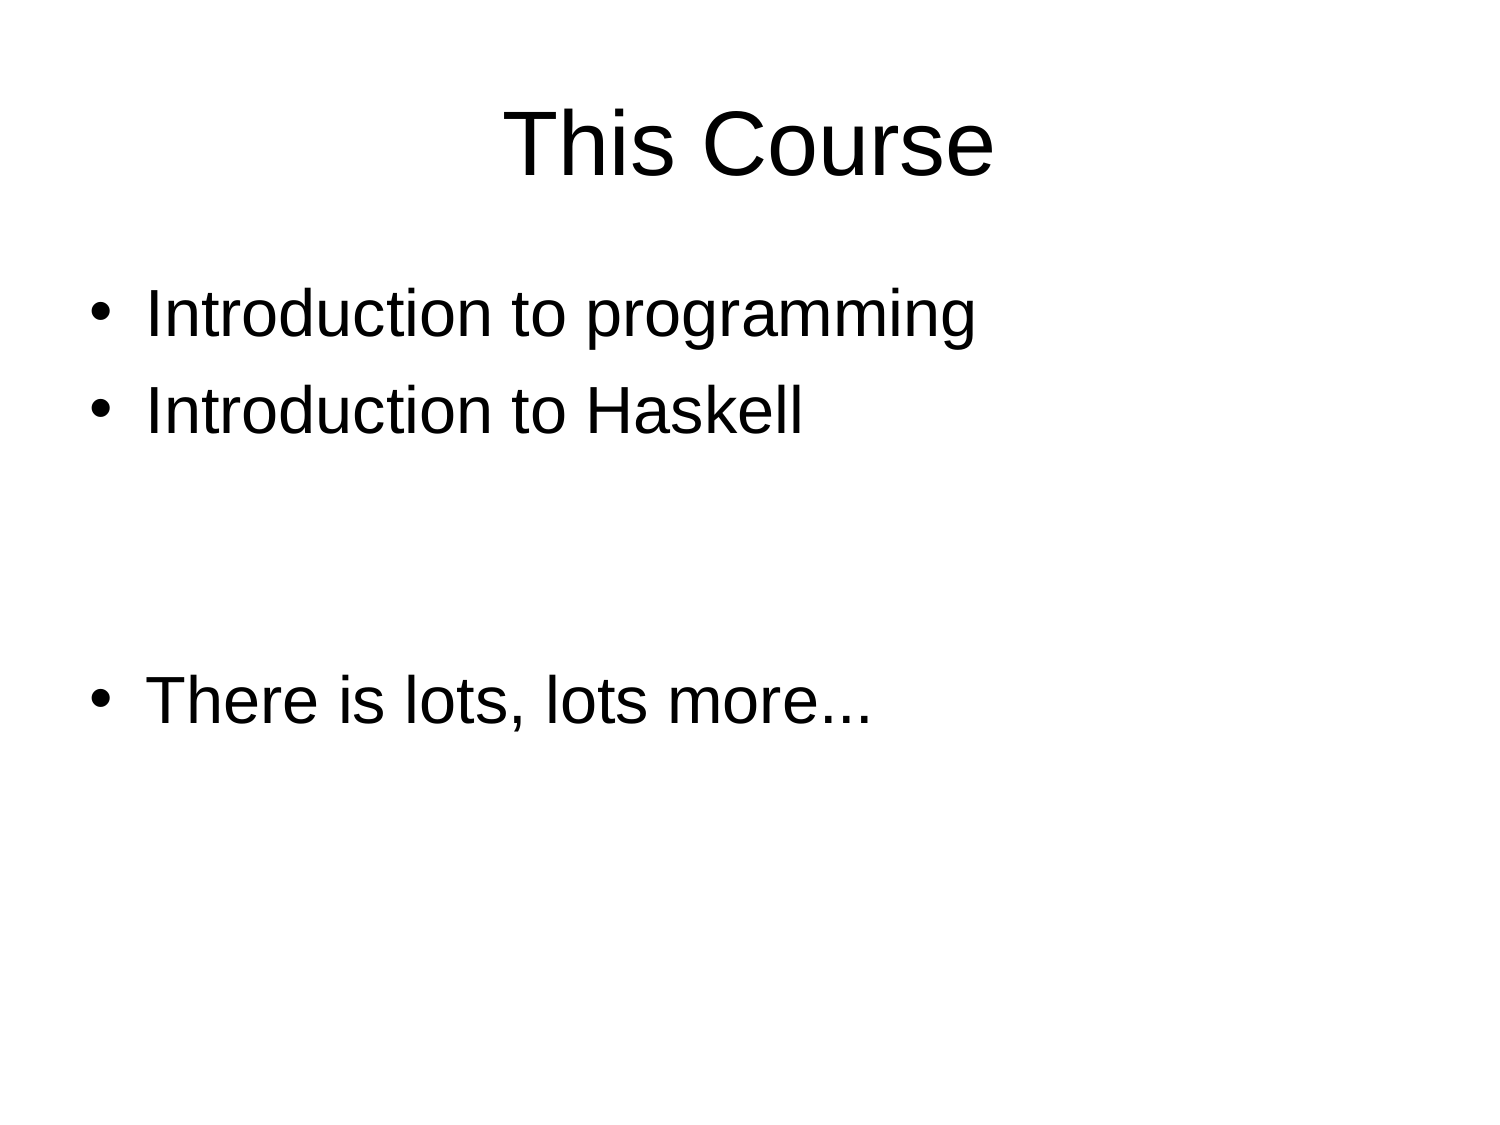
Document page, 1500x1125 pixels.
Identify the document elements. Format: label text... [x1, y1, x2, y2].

title This Course [75, 45, 1426, 233]
list Introduction to programming Introduction to Haskell There is lots, lots more... [75, 262, 1426, 1005]
